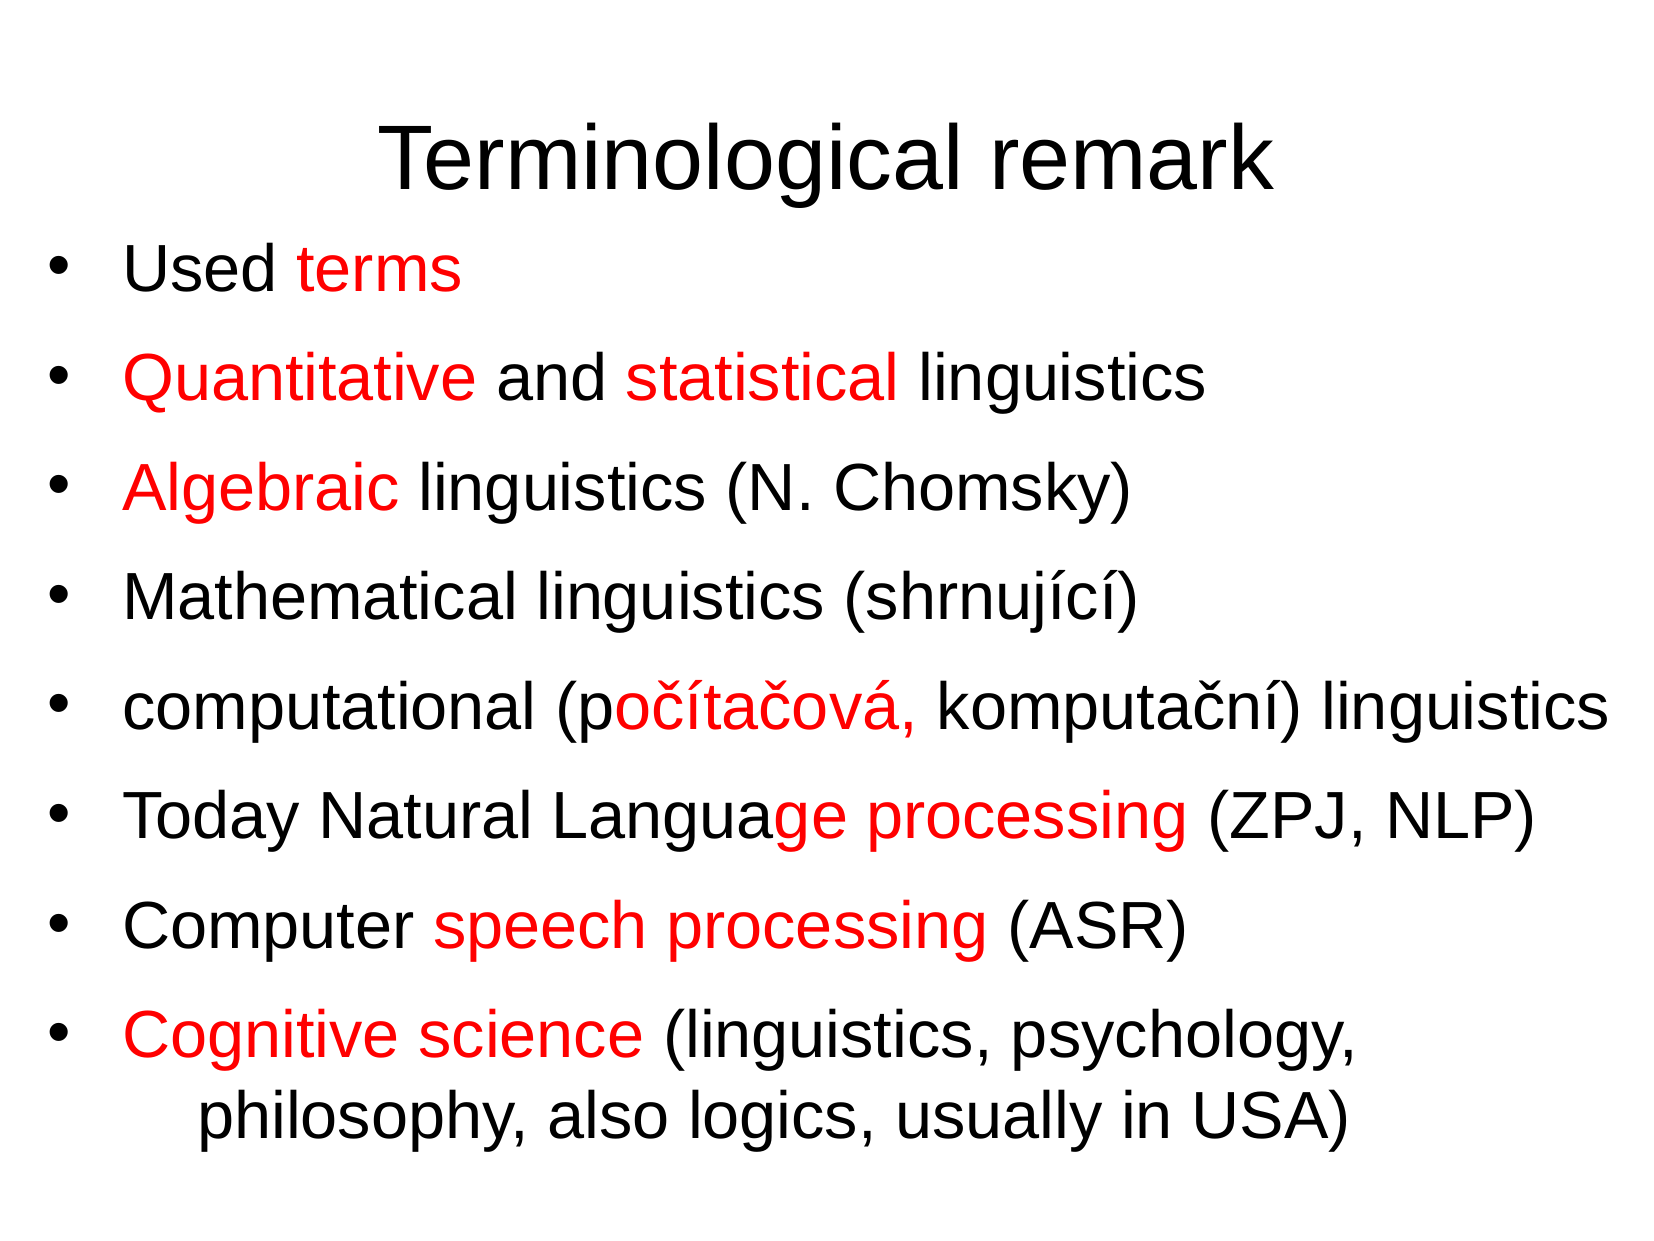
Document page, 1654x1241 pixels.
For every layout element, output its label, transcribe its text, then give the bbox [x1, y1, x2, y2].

title Terminological remark [82, 97, 1571, 209]
list Used terms Quantitative and statistical linguistics Algebraic linguistics (N. Chomsky) Mathematical linguistics (shrnující) computational (počítačová, komputační) linguistics Today Natural Language processing (ZPJ, NLP) Computer speech processing (ASR) Cognitive science (linguistics, psychology, philosophy, also logics, usually in USA) [47, 224, 1619, 1241]
